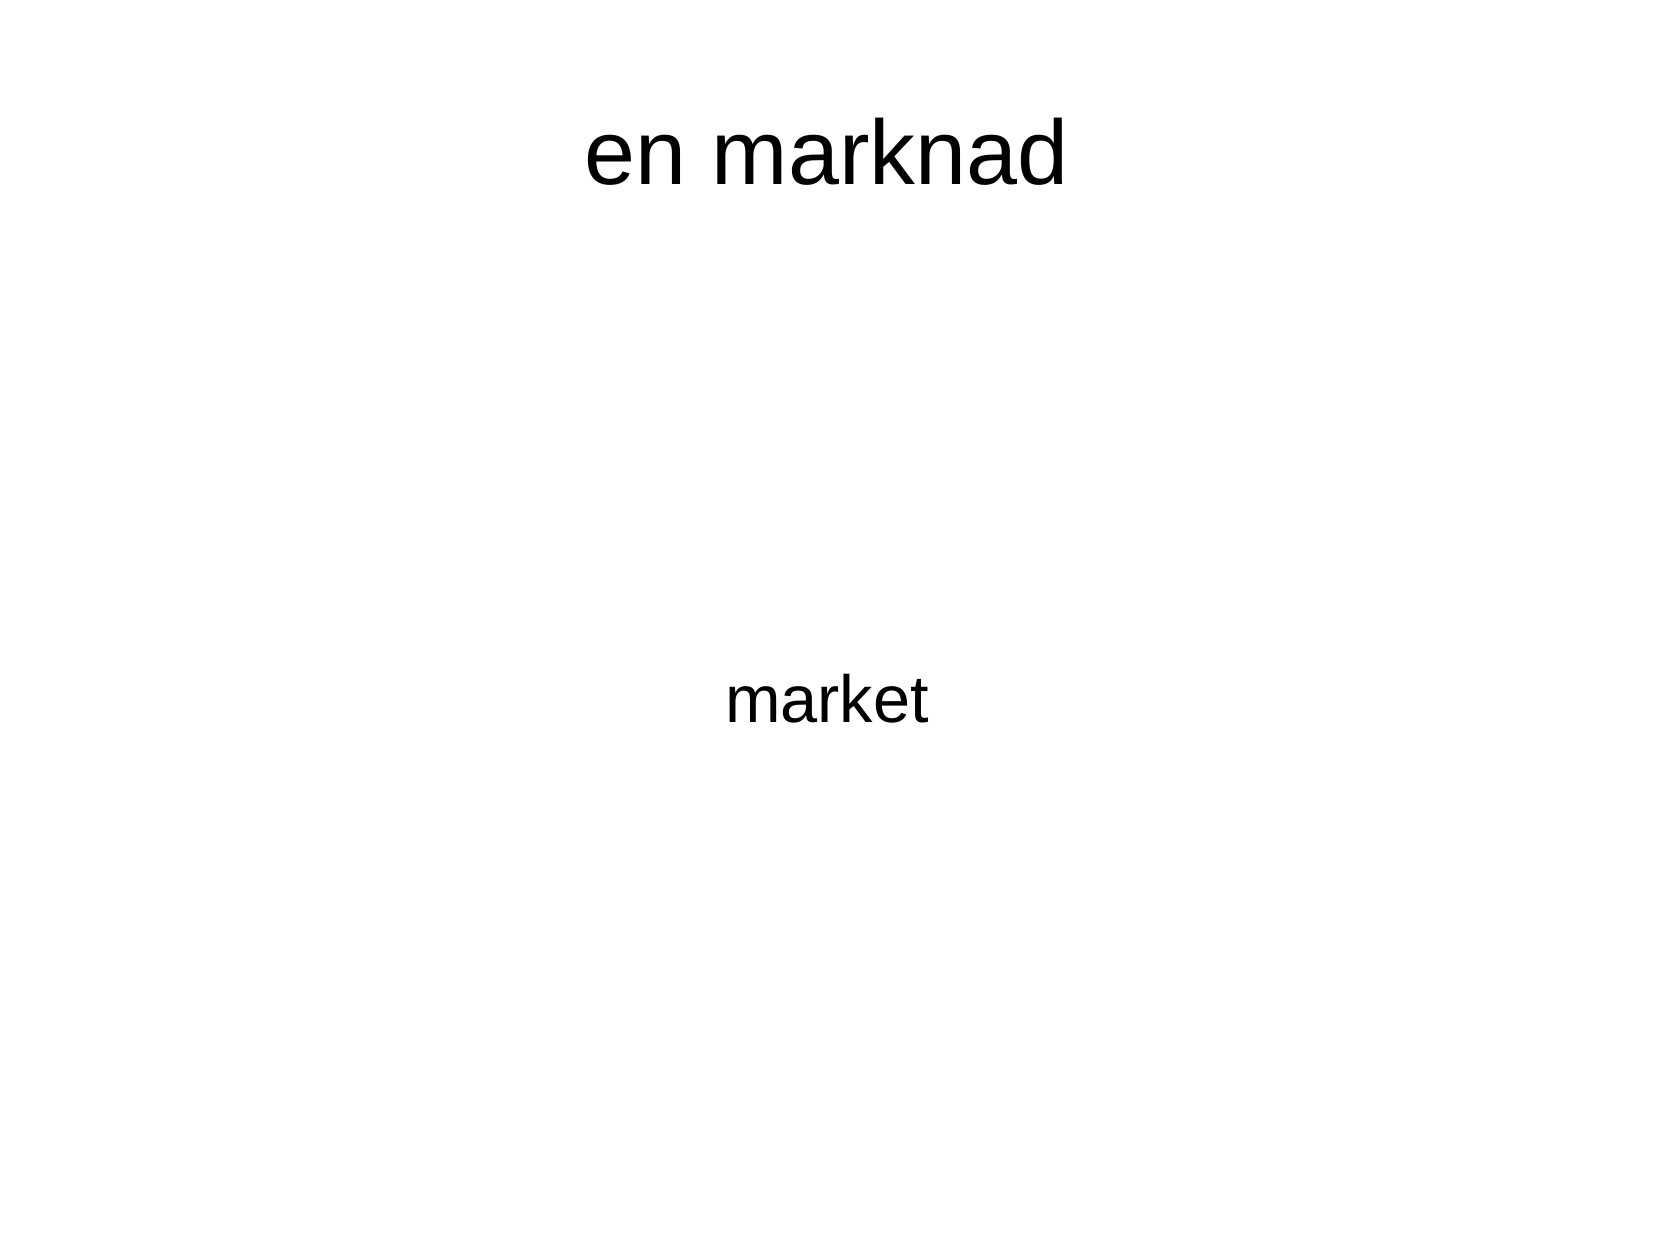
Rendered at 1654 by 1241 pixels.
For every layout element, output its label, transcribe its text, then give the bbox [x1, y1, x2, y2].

title en marknad [82, 56, 1571, 250]
subtitle market [82, 297, 1571, 1102]
